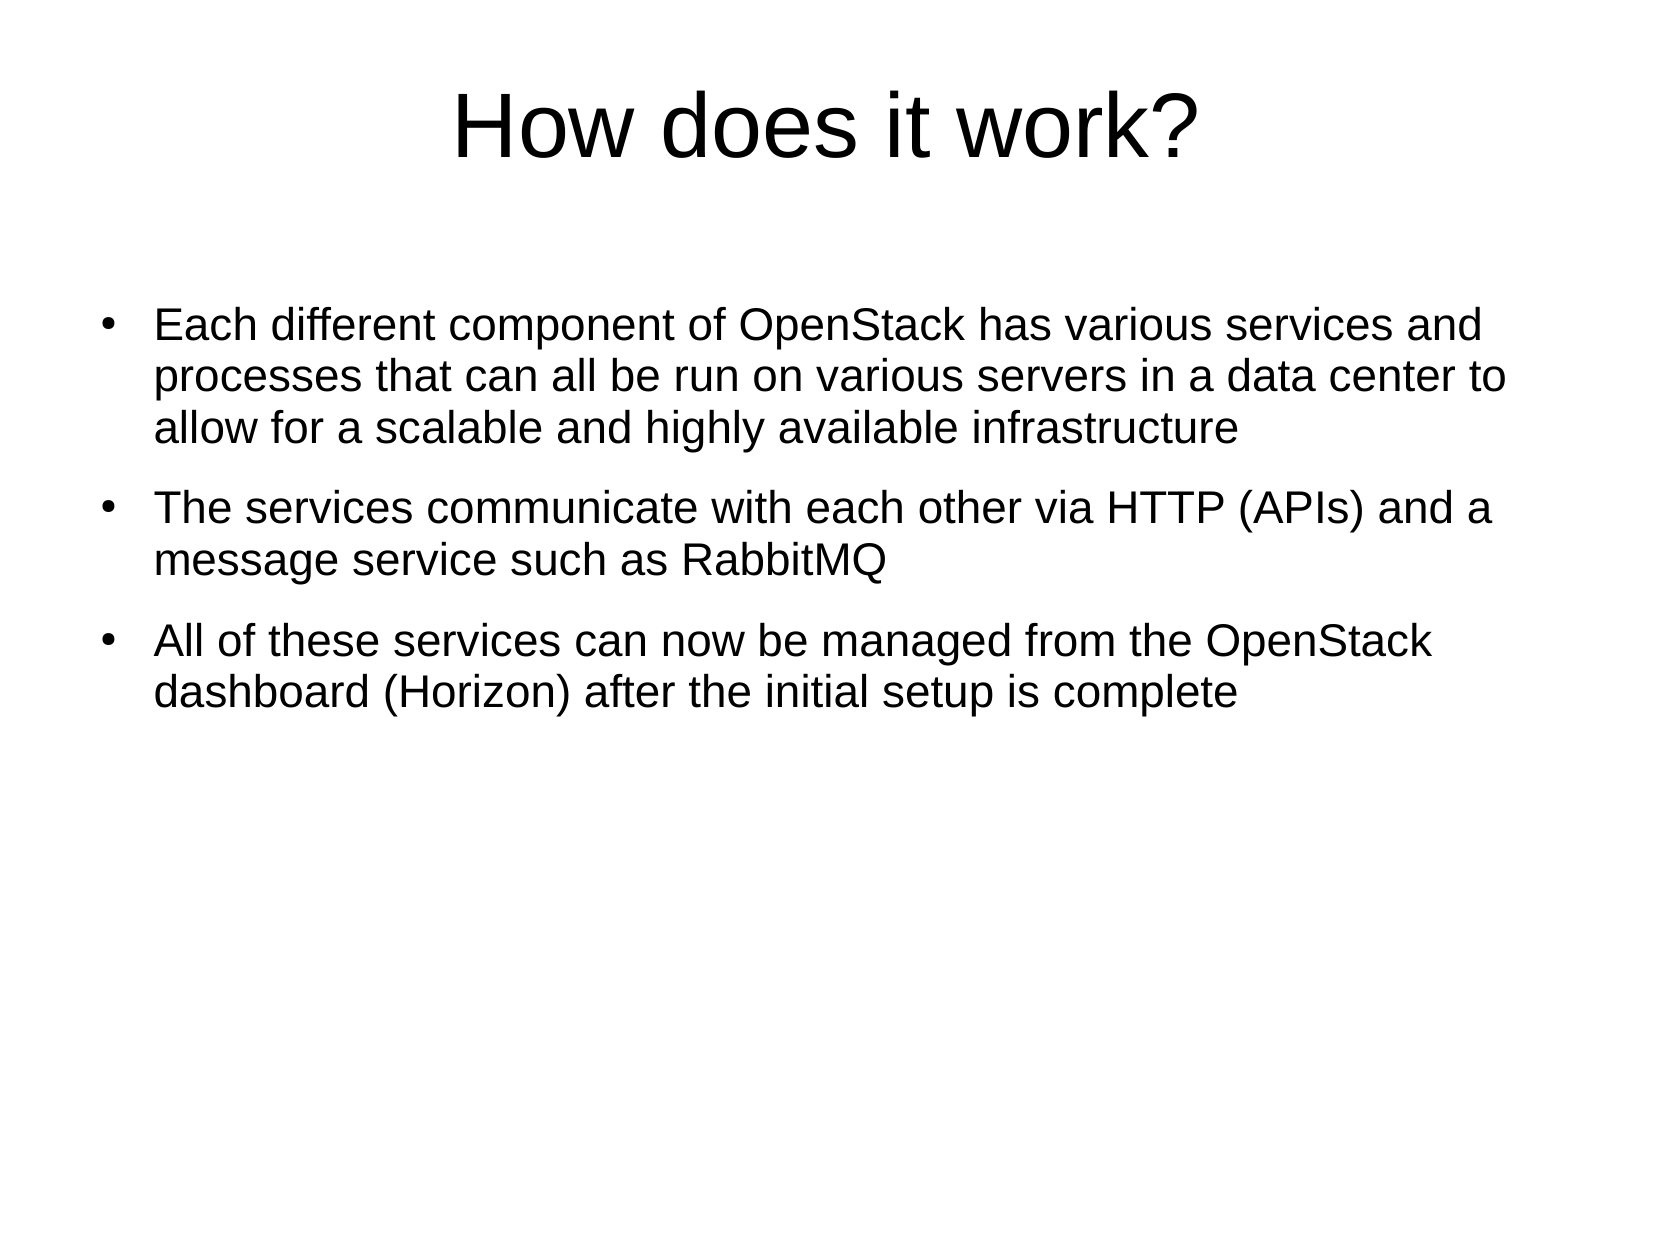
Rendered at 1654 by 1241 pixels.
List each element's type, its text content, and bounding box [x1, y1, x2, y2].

list Each different component of OpenStack has various services and processes that can all be run on various servers in a data center to allow for a scalable and highly available infrastructure The services communicate with each other via HTTP (APIs) and a message service such as RabbitMQ All of these services can now be managed from the OpenStack dashboard (Horizon) after the initial setup is complete [82, 299, 1571, 1186]
title How does it work? [389, 47, 1264, 205]
